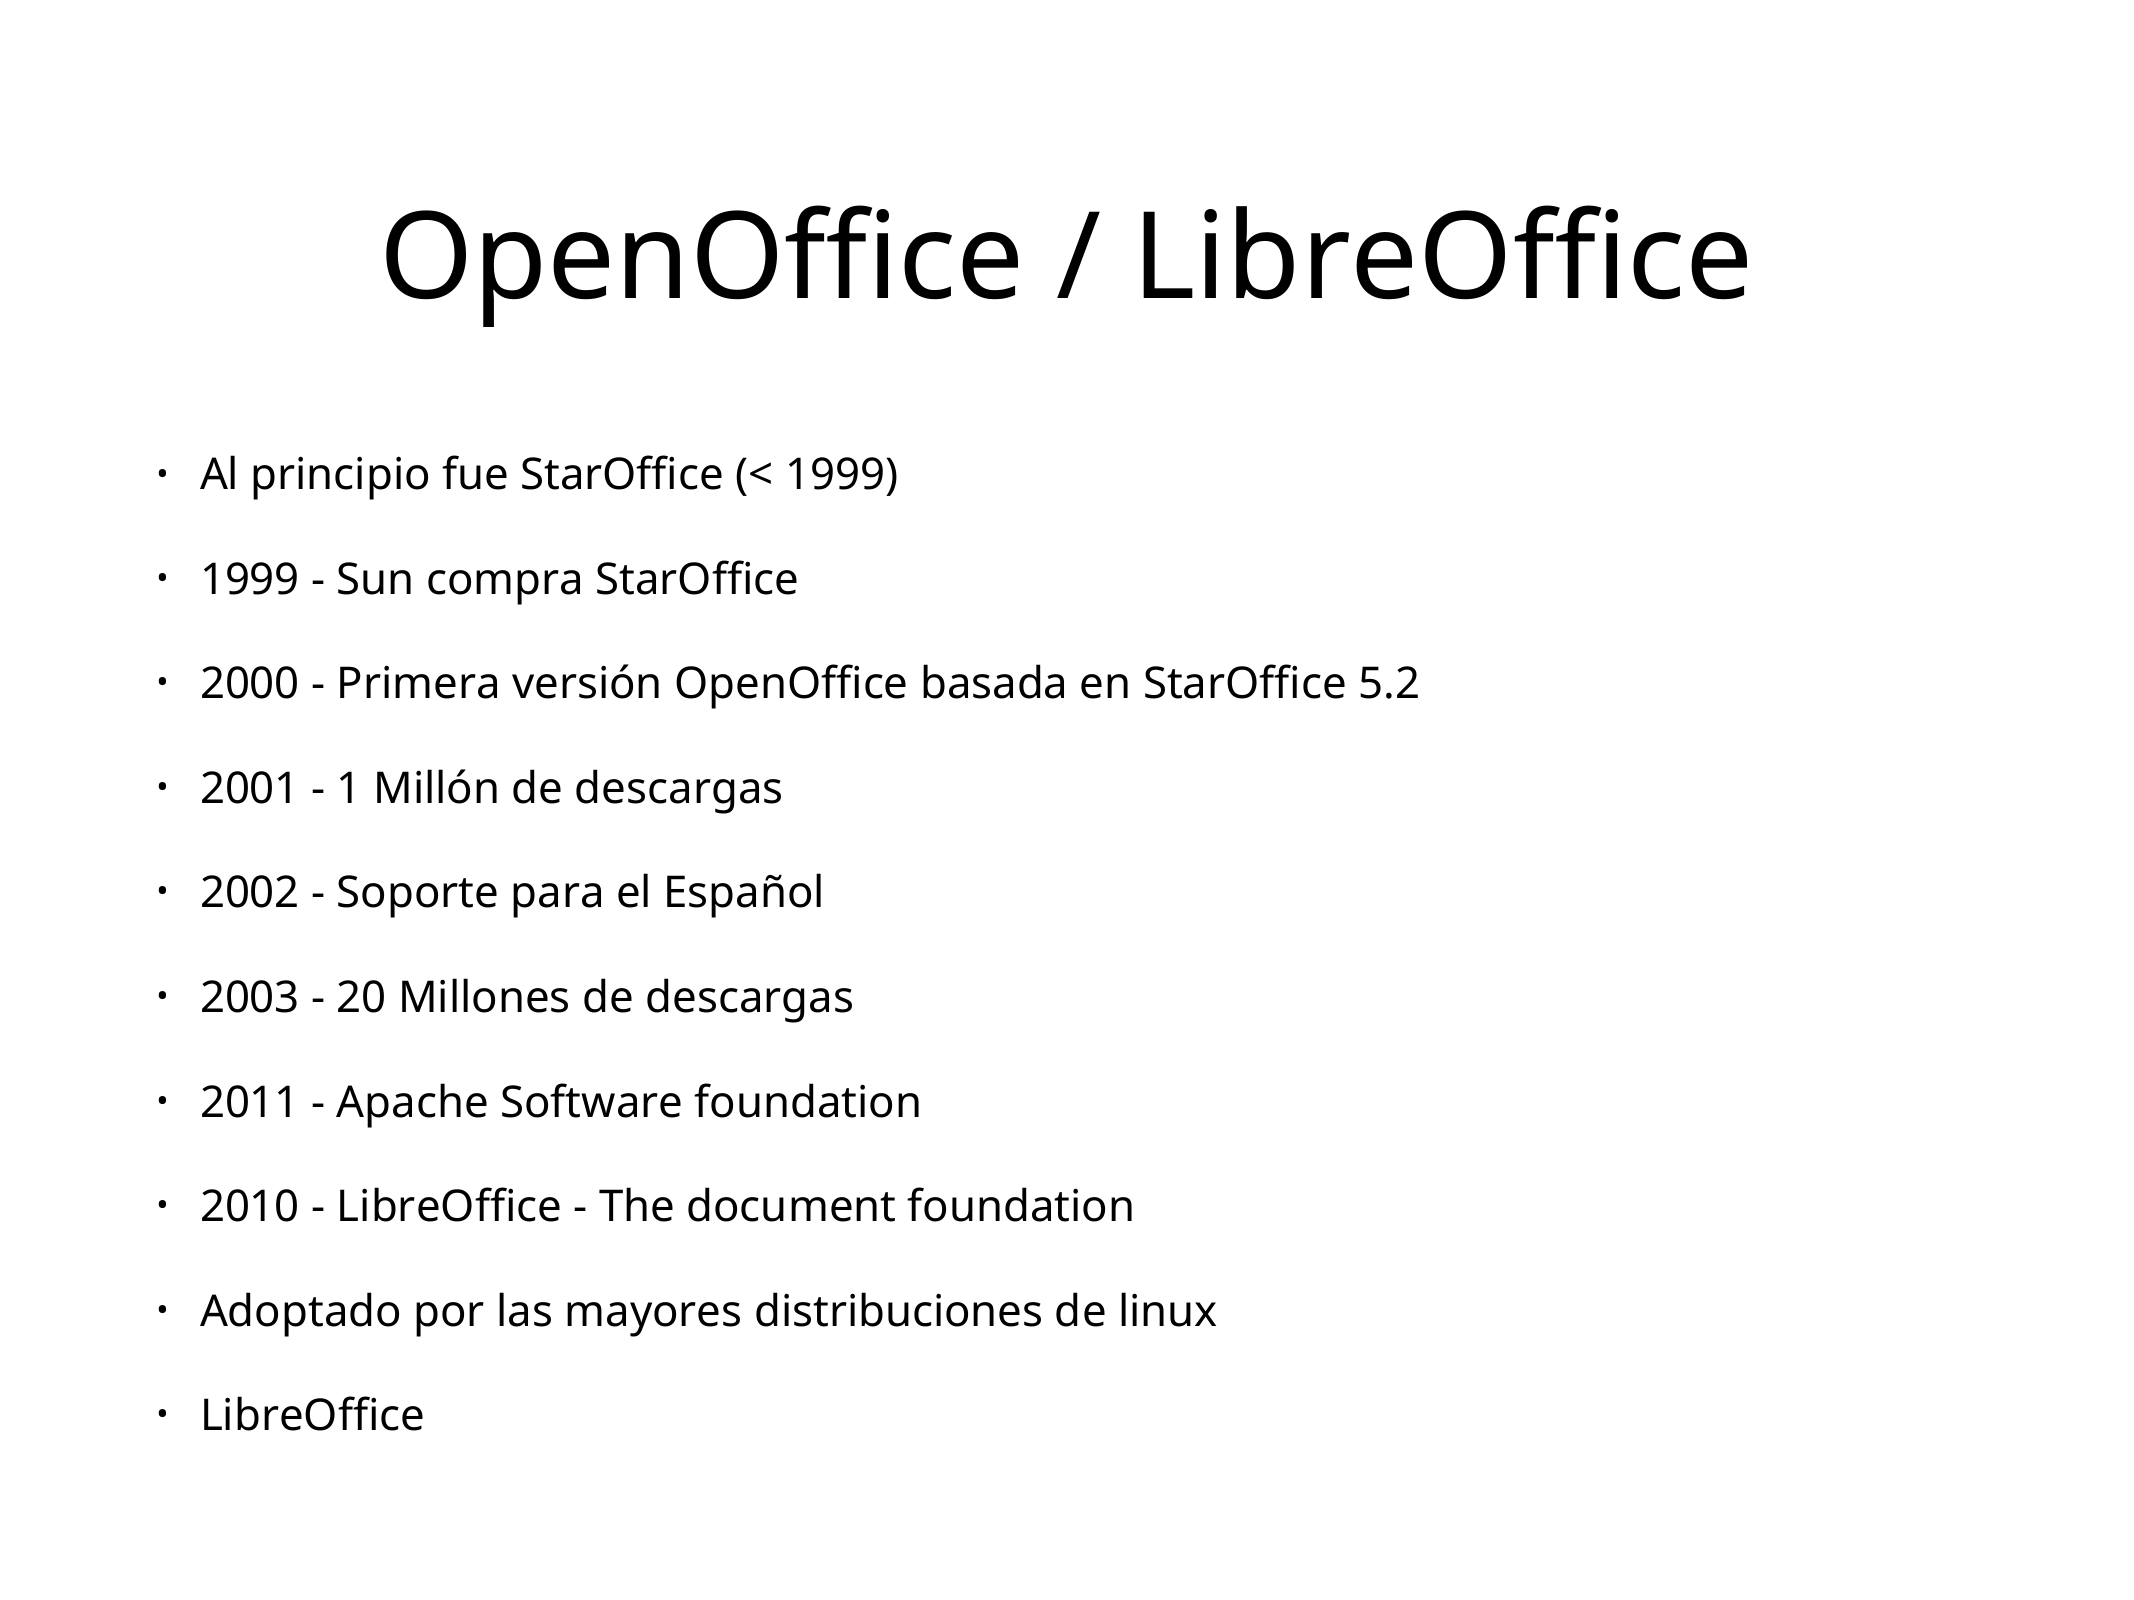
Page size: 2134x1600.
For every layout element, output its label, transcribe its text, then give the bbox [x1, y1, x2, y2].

list Al principio fue StarOffice (< 1999) 1999 - Sun compra StarOffice 2000 - Primera versión OpenOffice basada en StarOffice 5.2 2001 - 1 Millón de descargas 2002 - Soporte para el Español 2003 - 20 Millones de descargas 2011 - Apache Software foundation 2010 - LibreOffice - The document foundation Adoptado por las mayores distribuciones de linux LibreOffice [156, 427, 1978, 1459]
title OpenOffice / LibreOffice [156, 72, 1978, 427]
